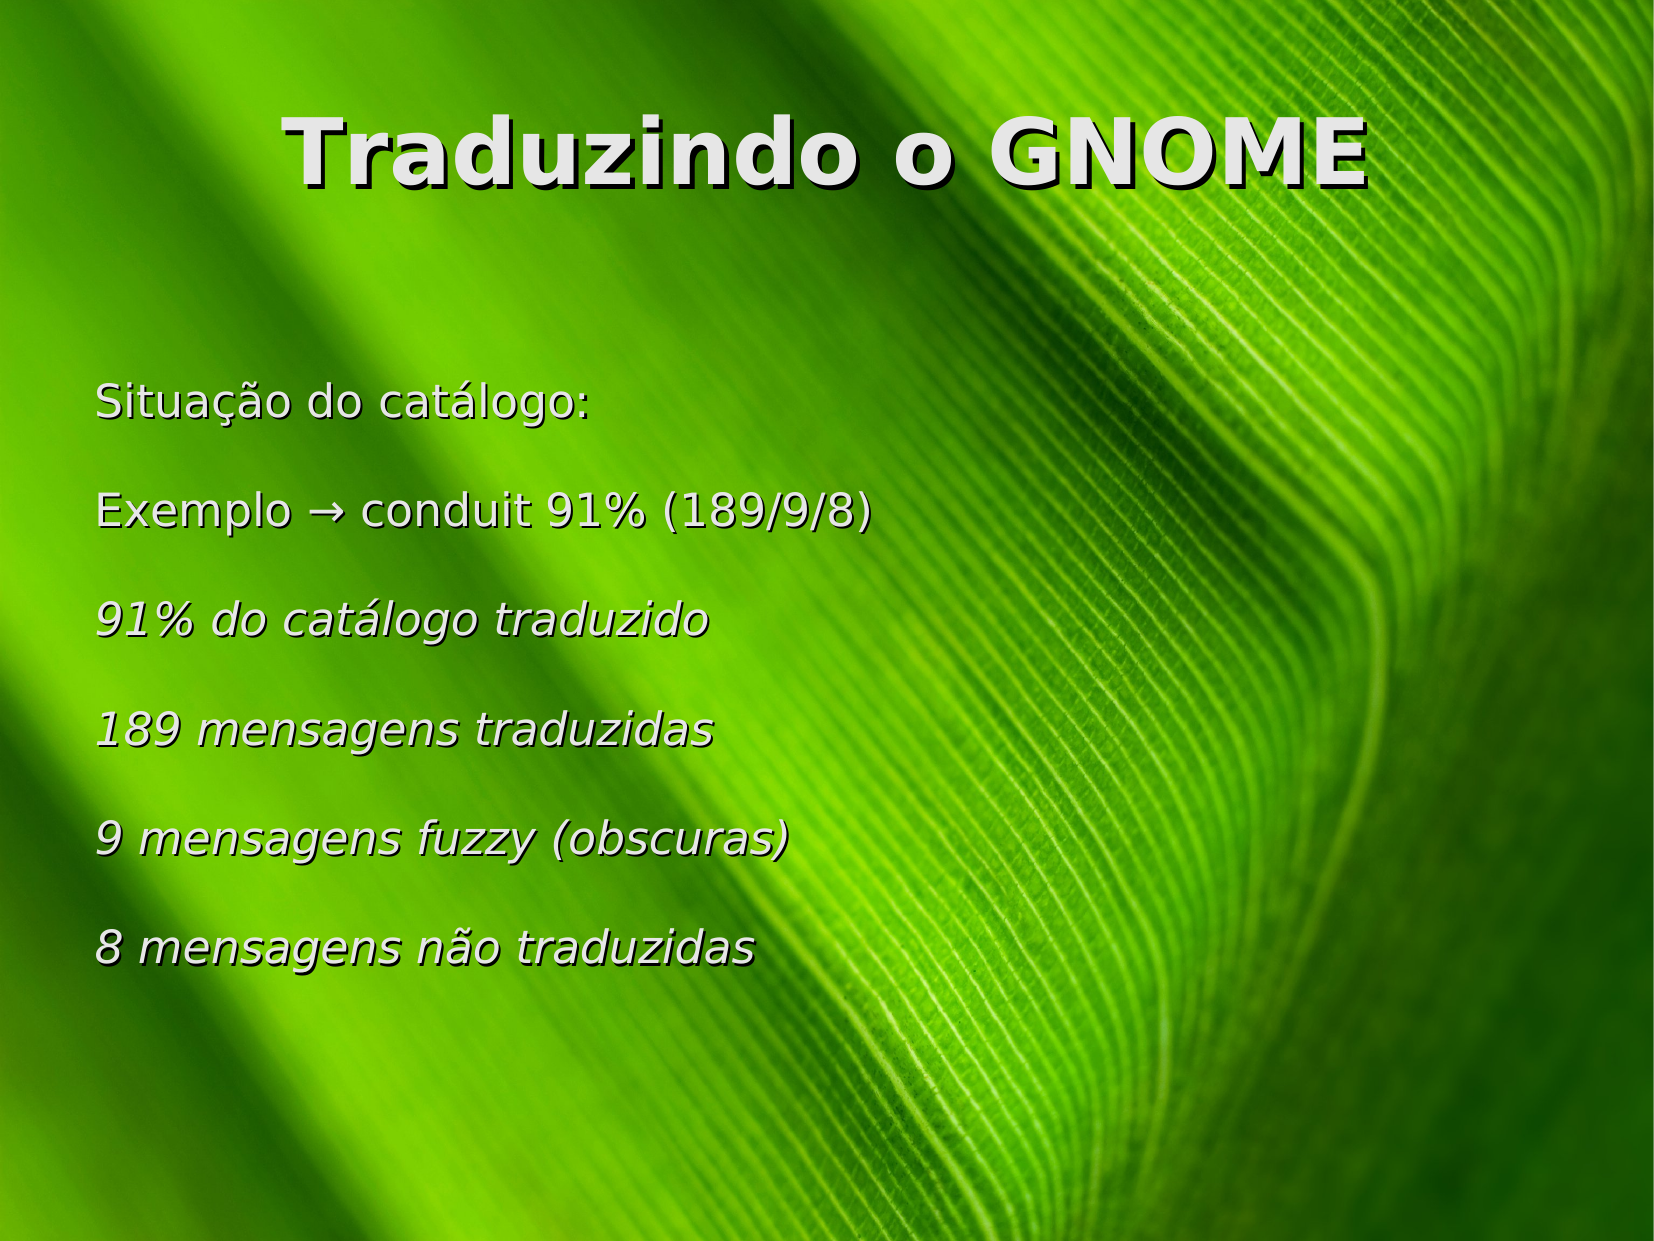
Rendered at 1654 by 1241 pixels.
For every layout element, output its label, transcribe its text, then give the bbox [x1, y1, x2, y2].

list Situação do catálogo: Exemplo → conduit 91% (189/9/8) 91% do catálogo traduzido 189 mensagens traduzidas 9 mensagens fuzzy (obscuras) 8 mensagens não traduzidas [76, 347, 1565, 1152]
picture [0, 0, 1654, 1241]
title Traduzindo o GNOME [82, 49, 1571, 257]
